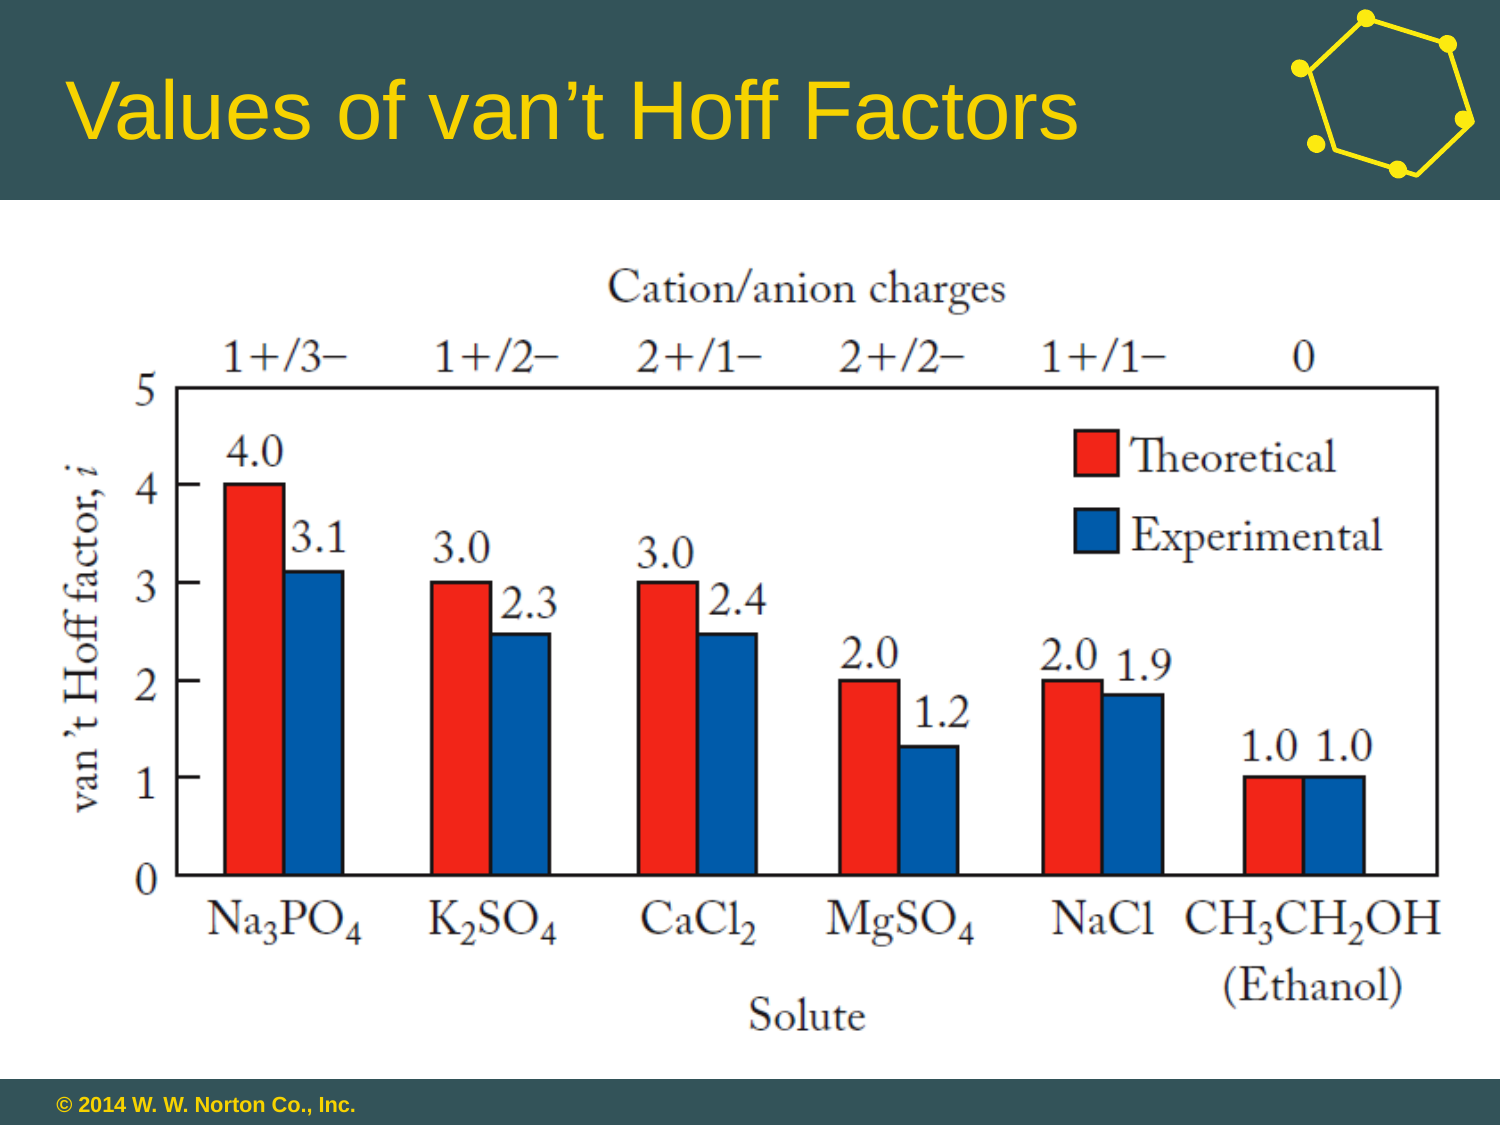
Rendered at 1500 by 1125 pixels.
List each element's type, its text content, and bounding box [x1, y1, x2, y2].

picture [56, 258, 1450, 1038]
title Values of van’t Hoff Factors [50, 24, 1325, 188]
